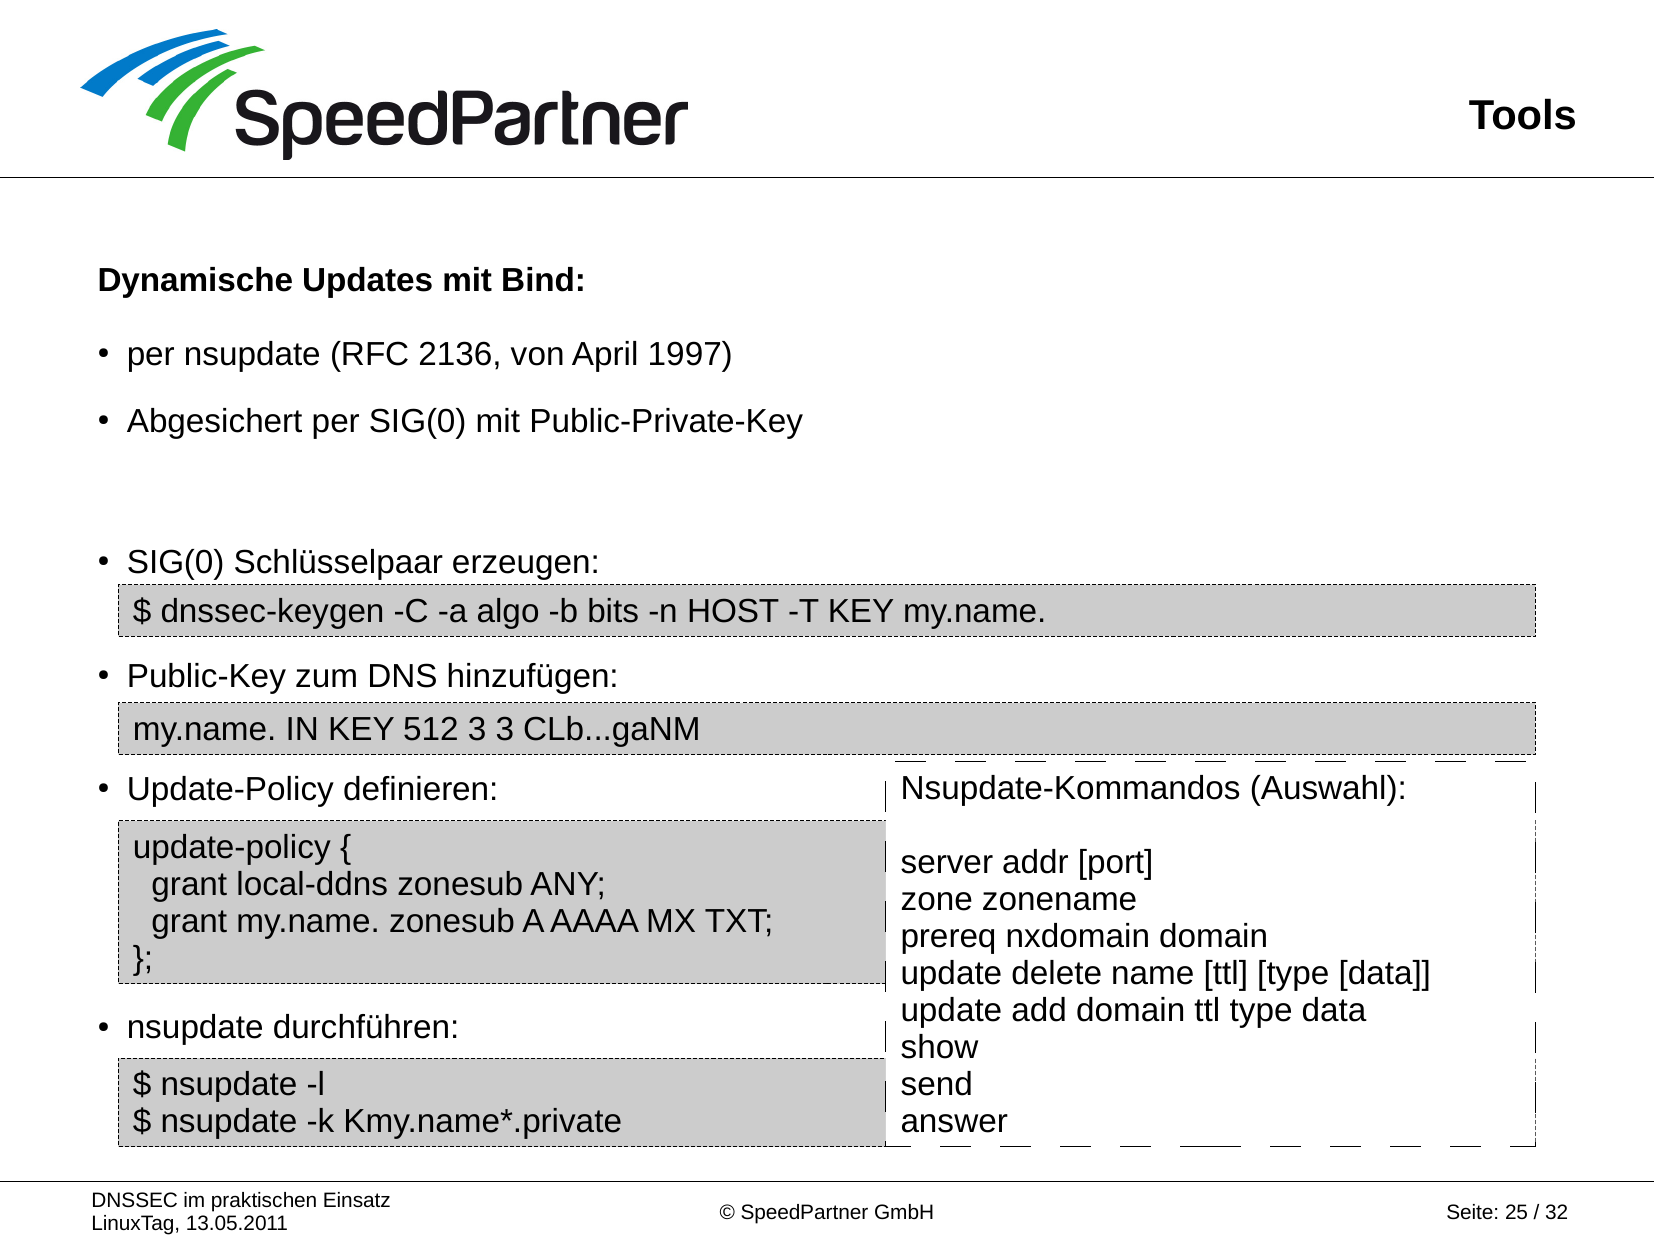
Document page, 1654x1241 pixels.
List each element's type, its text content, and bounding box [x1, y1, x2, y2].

text_box $ nsupdate -l $ nsupdate -k Kmy.name*.private [118, 1058, 885, 1147]
picture [80, 29, 688, 160]
title Tools [590, 70, 1577, 160]
text_box update-policy { grant local-ddns zonesub ANY; grant my.name. zonesub A AAAA MX TXT; }; [118, 820, 885, 984]
text_box my.name. IN KEY 512 3 3 CLb...gaNM [118, 702, 1536, 755]
text_box $ dnssec-keygen -C -a algo -b bits -n HOST -T KEY my.name. [118, 584, 1536, 637]
text_box Dynamische Updates mit Bind: per nsupdate (RFC 2136, von April 1997) Abgesichert per SIG(0) mit Public-Private-Key SIG(0) Schlüsselpaar erzeugen: Public-Key zum DNS hinzufügen: Update-Policy definieren: nsupdate durchführen: [82, 253, 1565, 1151]
text_box Nsupdate-Kommandos (Auswahl): server addr [port] zone zonename prereq nxdomain domain update delete name [ttl] [type [data]] update add domain ttl type data show send answer [885, 761, 1536, 1147]
